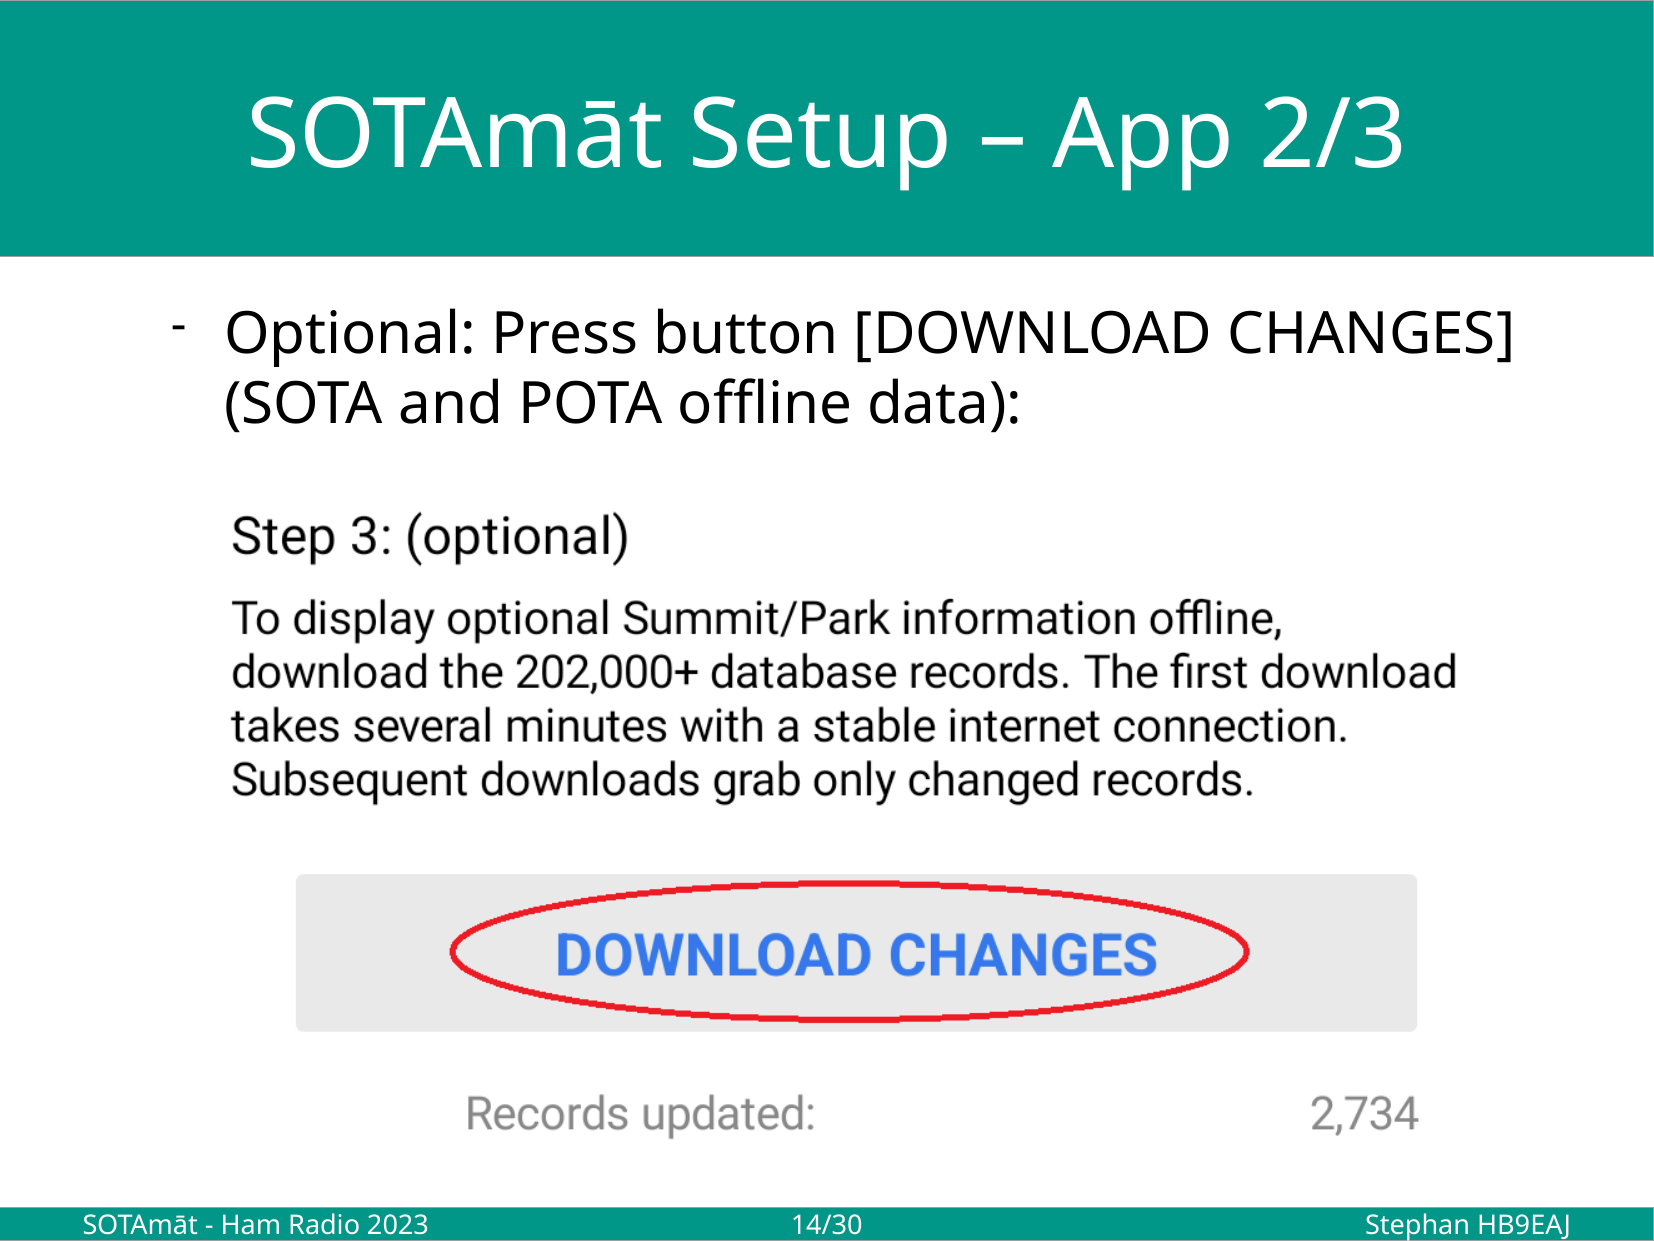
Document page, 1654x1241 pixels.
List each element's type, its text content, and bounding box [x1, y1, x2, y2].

picture [181, 489, 1531, 1177]
title SOTAmāt Setup – App 2/3 [82, 0, 1571, 257]
list Optional: Press button [DOWNLOAD CHANGES] (SOTA and POTA offline data): [82, 295, 1571, 1181]
